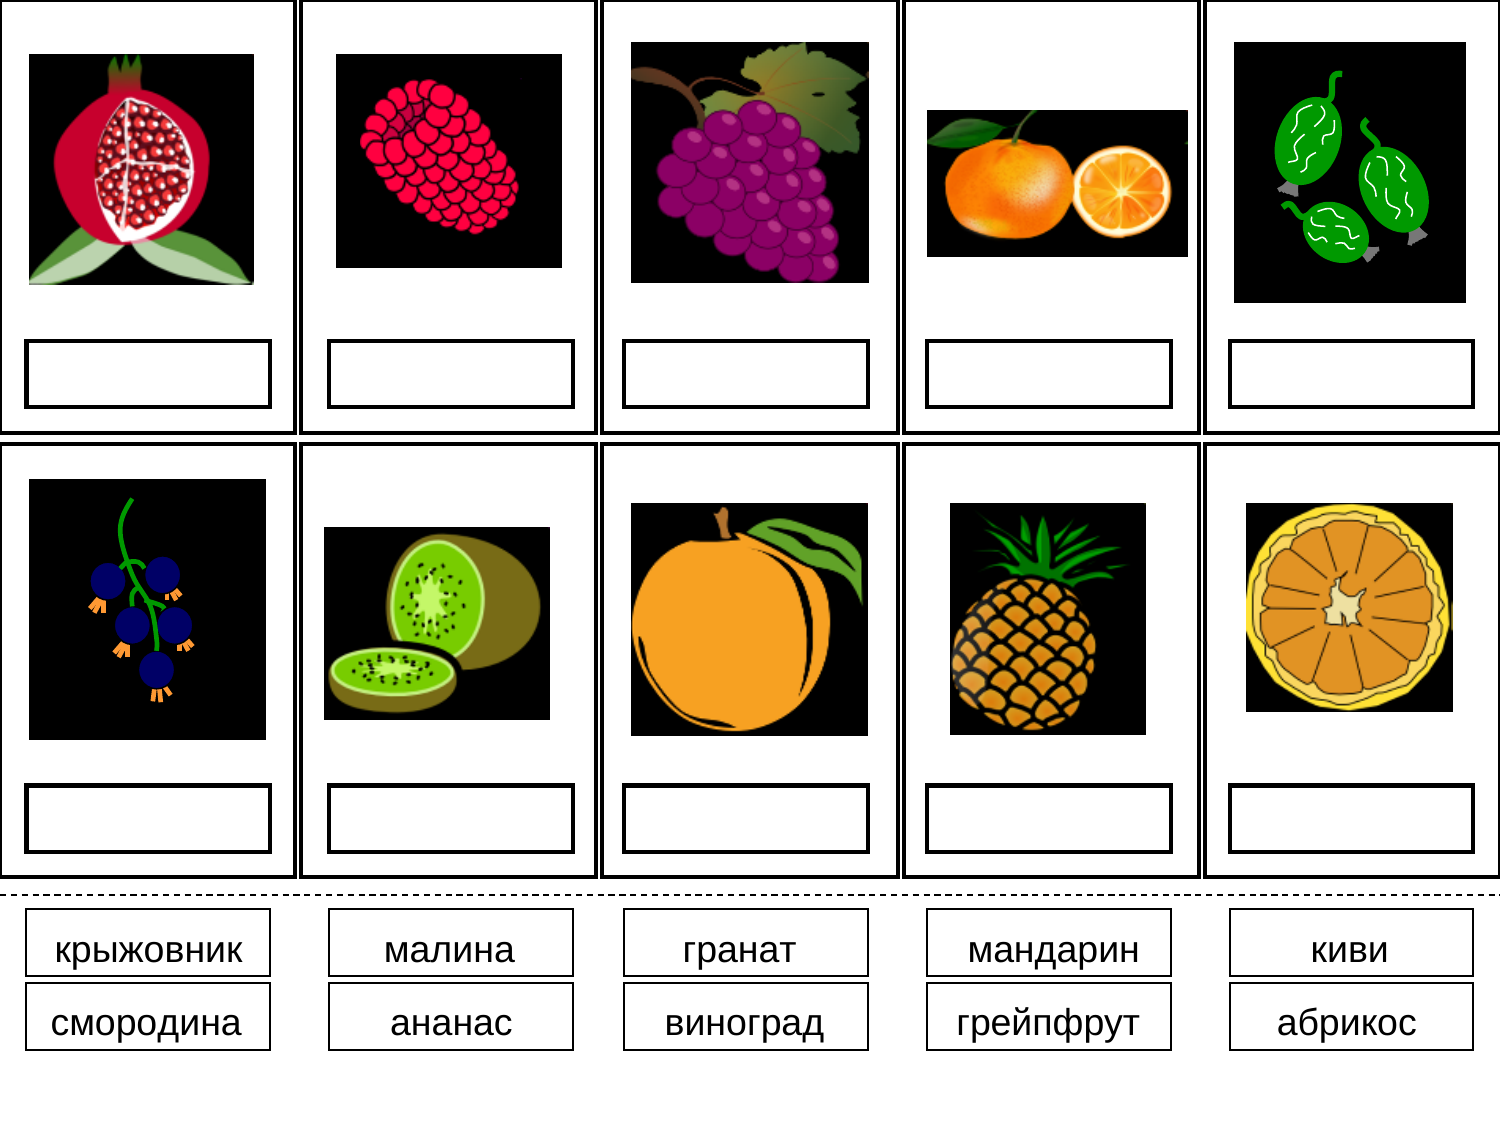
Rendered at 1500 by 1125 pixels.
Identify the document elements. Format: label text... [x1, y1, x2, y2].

text_box малина [369, 916, 530, 978]
picture [1246, 503, 1453, 712]
picture [29, 54, 254, 285]
text_box [0, 0, 296, 433]
text_box [903, 0, 1199, 433]
text_box грейпфрут [941, 990, 1156, 1052]
picture [631, 42, 869, 283]
text_box [0, 444, 296, 877]
text_box [329, 909, 573, 977]
text_box абрикос [1262, 990, 1443, 1052]
text_box [26, 983, 270, 1050]
text_box [927, 983, 1171, 1050]
text_box [1204, 0, 1500, 433]
text_box [301, 444, 597, 877]
text_box смородина [35, 990, 257, 1052]
text_box [624, 983, 869, 1050]
picture [927, 110, 1188, 258]
picture [324, 527, 550, 720]
text_box виноград [649, 990, 840, 1052]
text_box [602, 444, 898, 877]
text_box киви [1295, 916, 1404, 978]
text_box мандарин [952, 916, 1155, 978]
text_box [1229, 909, 1474, 977]
text_box [927, 909, 1171, 977]
text_box [903, 444, 1199, 877]
text_box [602, 0, 898, 433]
picture [631, 503, 868, 736]
text_box [26, 909, 270, 977]
text_box гранат [667, 916, 822, 978]
text_box крыжовник [39, 916, 258, 978]
text_box [301, 0, 597, 433]
text_box [1229, 983, 1474, 1050]
text_box [329, 983, 573, 1050]
text_box ананас [375, 990, 528, 1052]
text_box [1204, 444, 1500, 877]
text_box [624, 909, 869, 977]
picture [950, 503, 1146, 735]
picture [360, 78, 522, 236]
